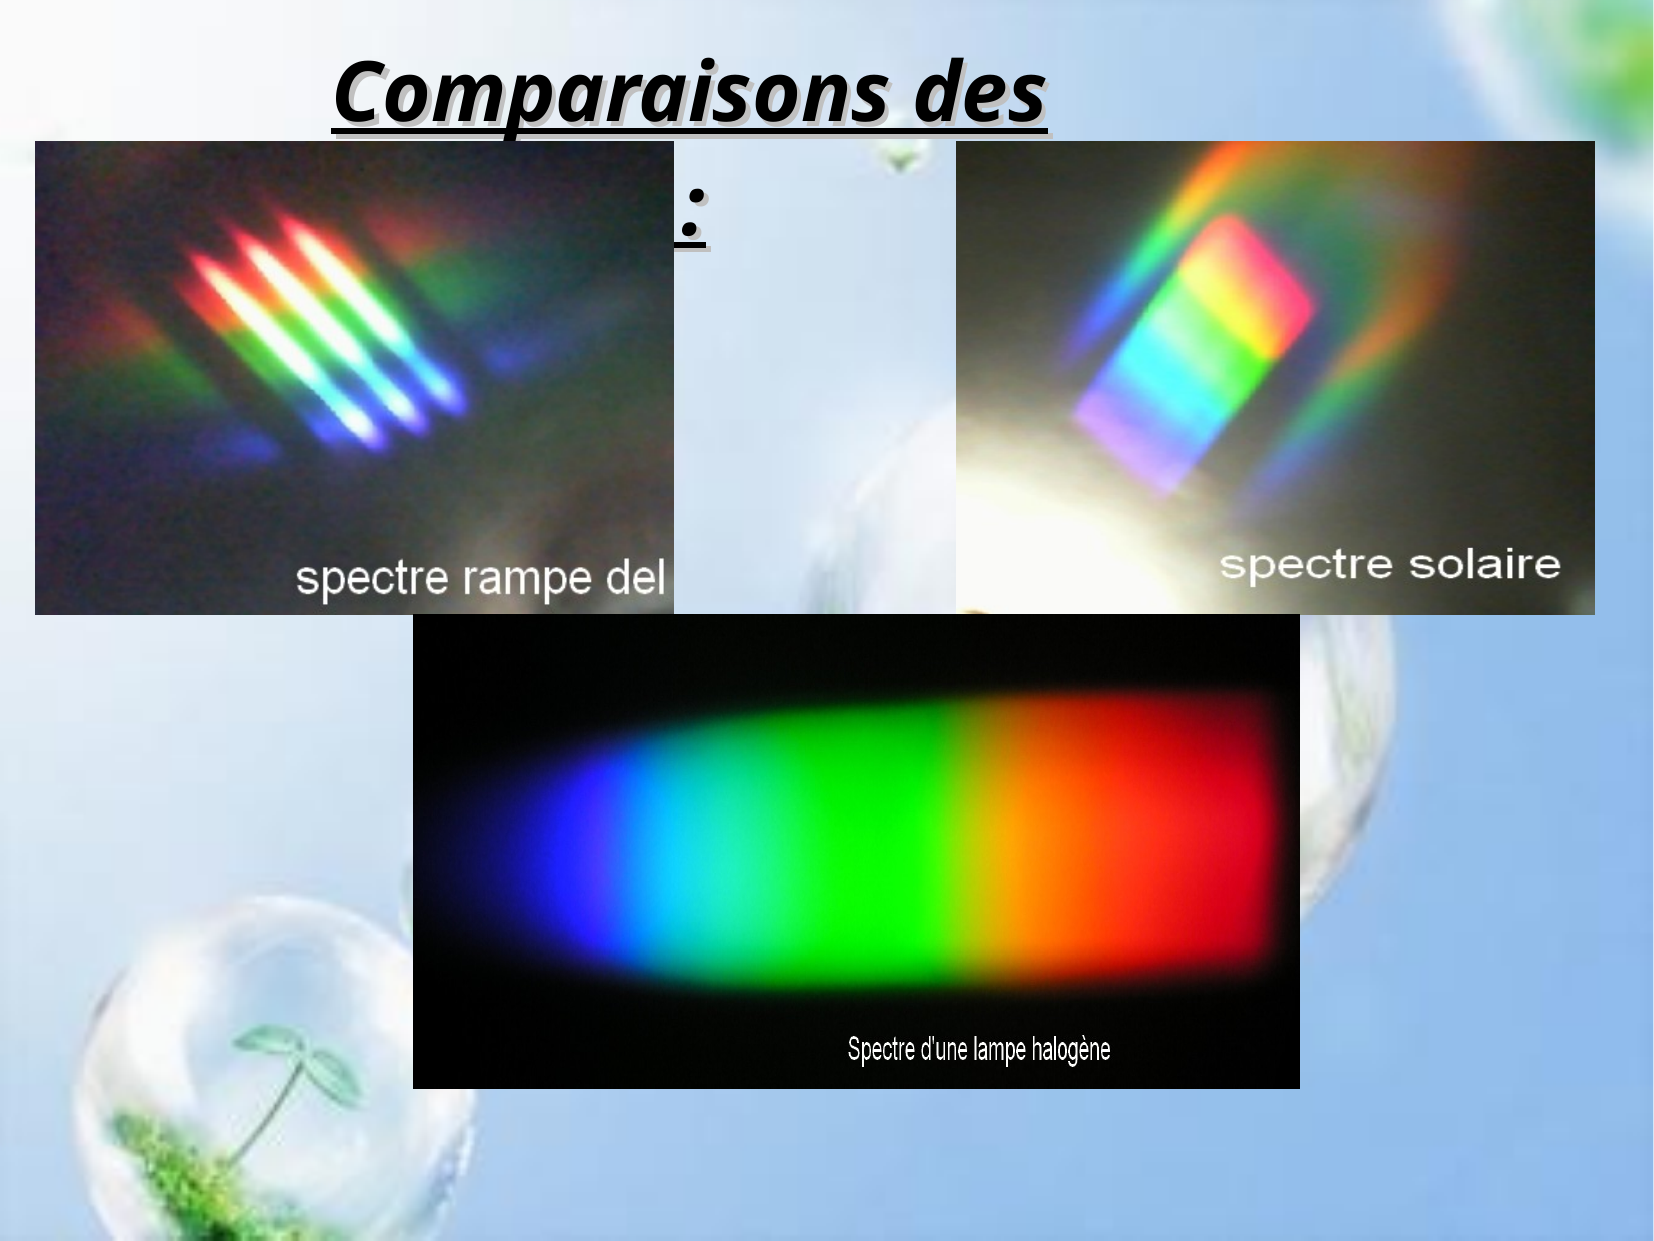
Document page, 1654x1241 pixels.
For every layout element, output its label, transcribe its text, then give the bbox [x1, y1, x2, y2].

picture [0, 0, 1654, 1241]
text_box Comparaisons des spectres : [316, 25, 1276, 142]
